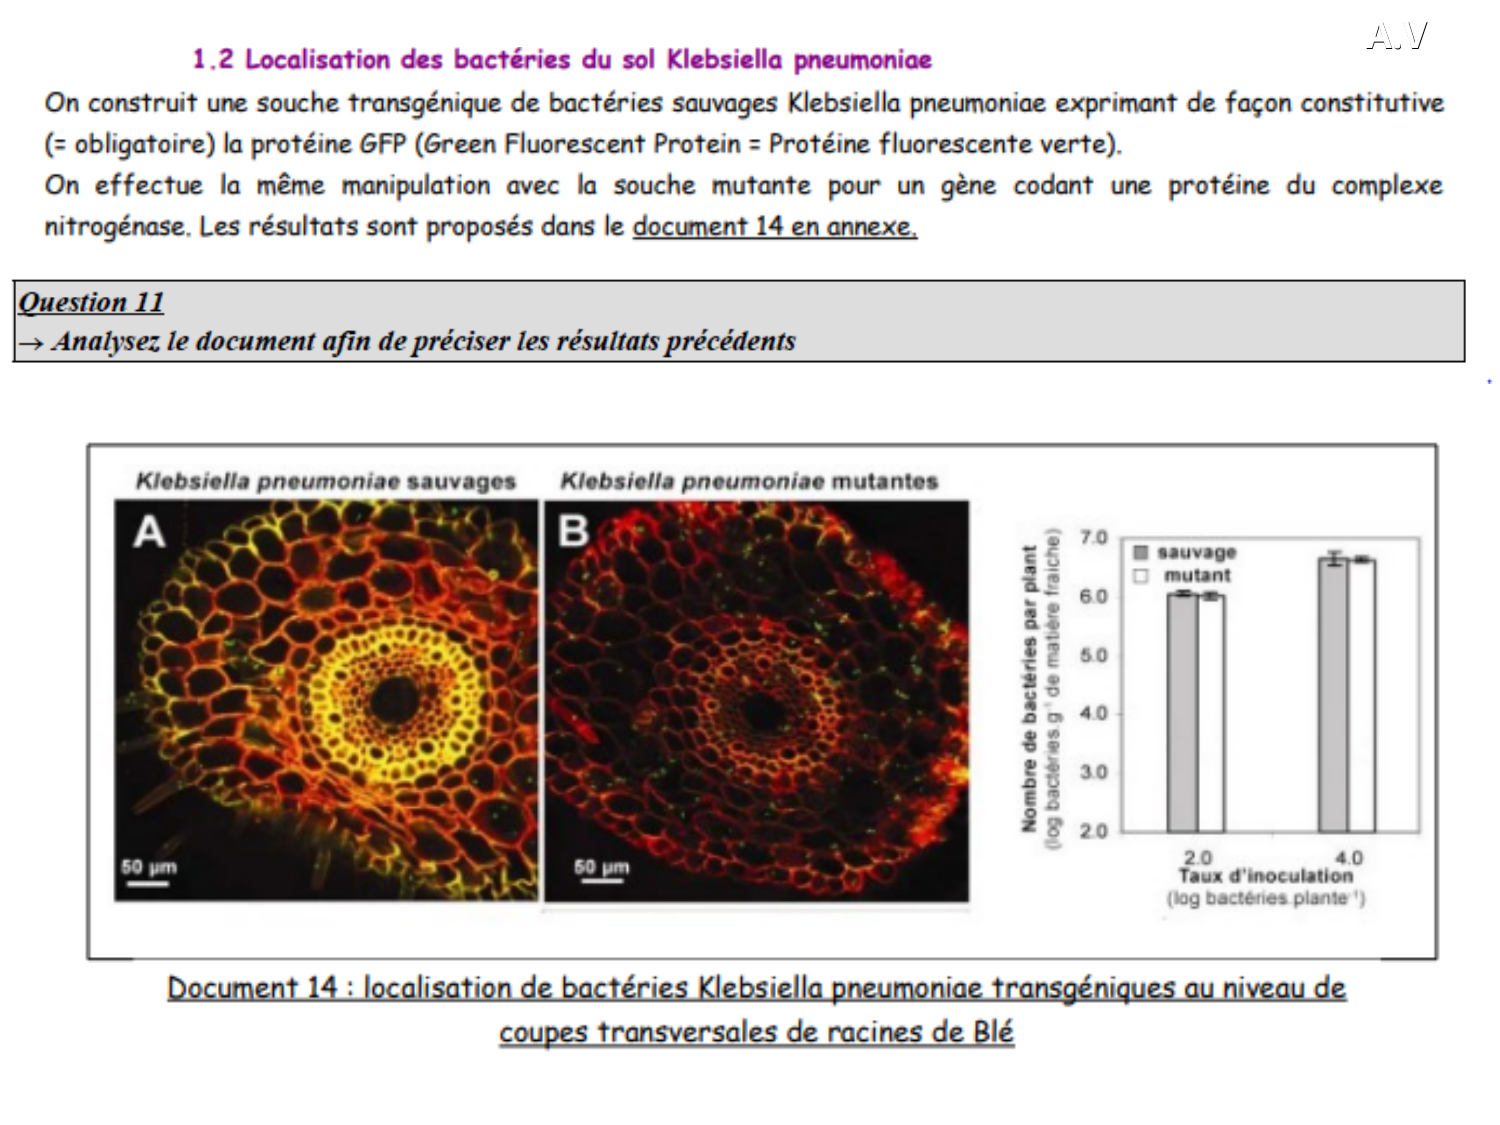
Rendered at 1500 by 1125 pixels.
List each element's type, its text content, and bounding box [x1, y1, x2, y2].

picture [0, 47, 1494, 384]
text_box A.V [1351, 3, 1476, 65]
picture [47, 425, 1484, 1063]
